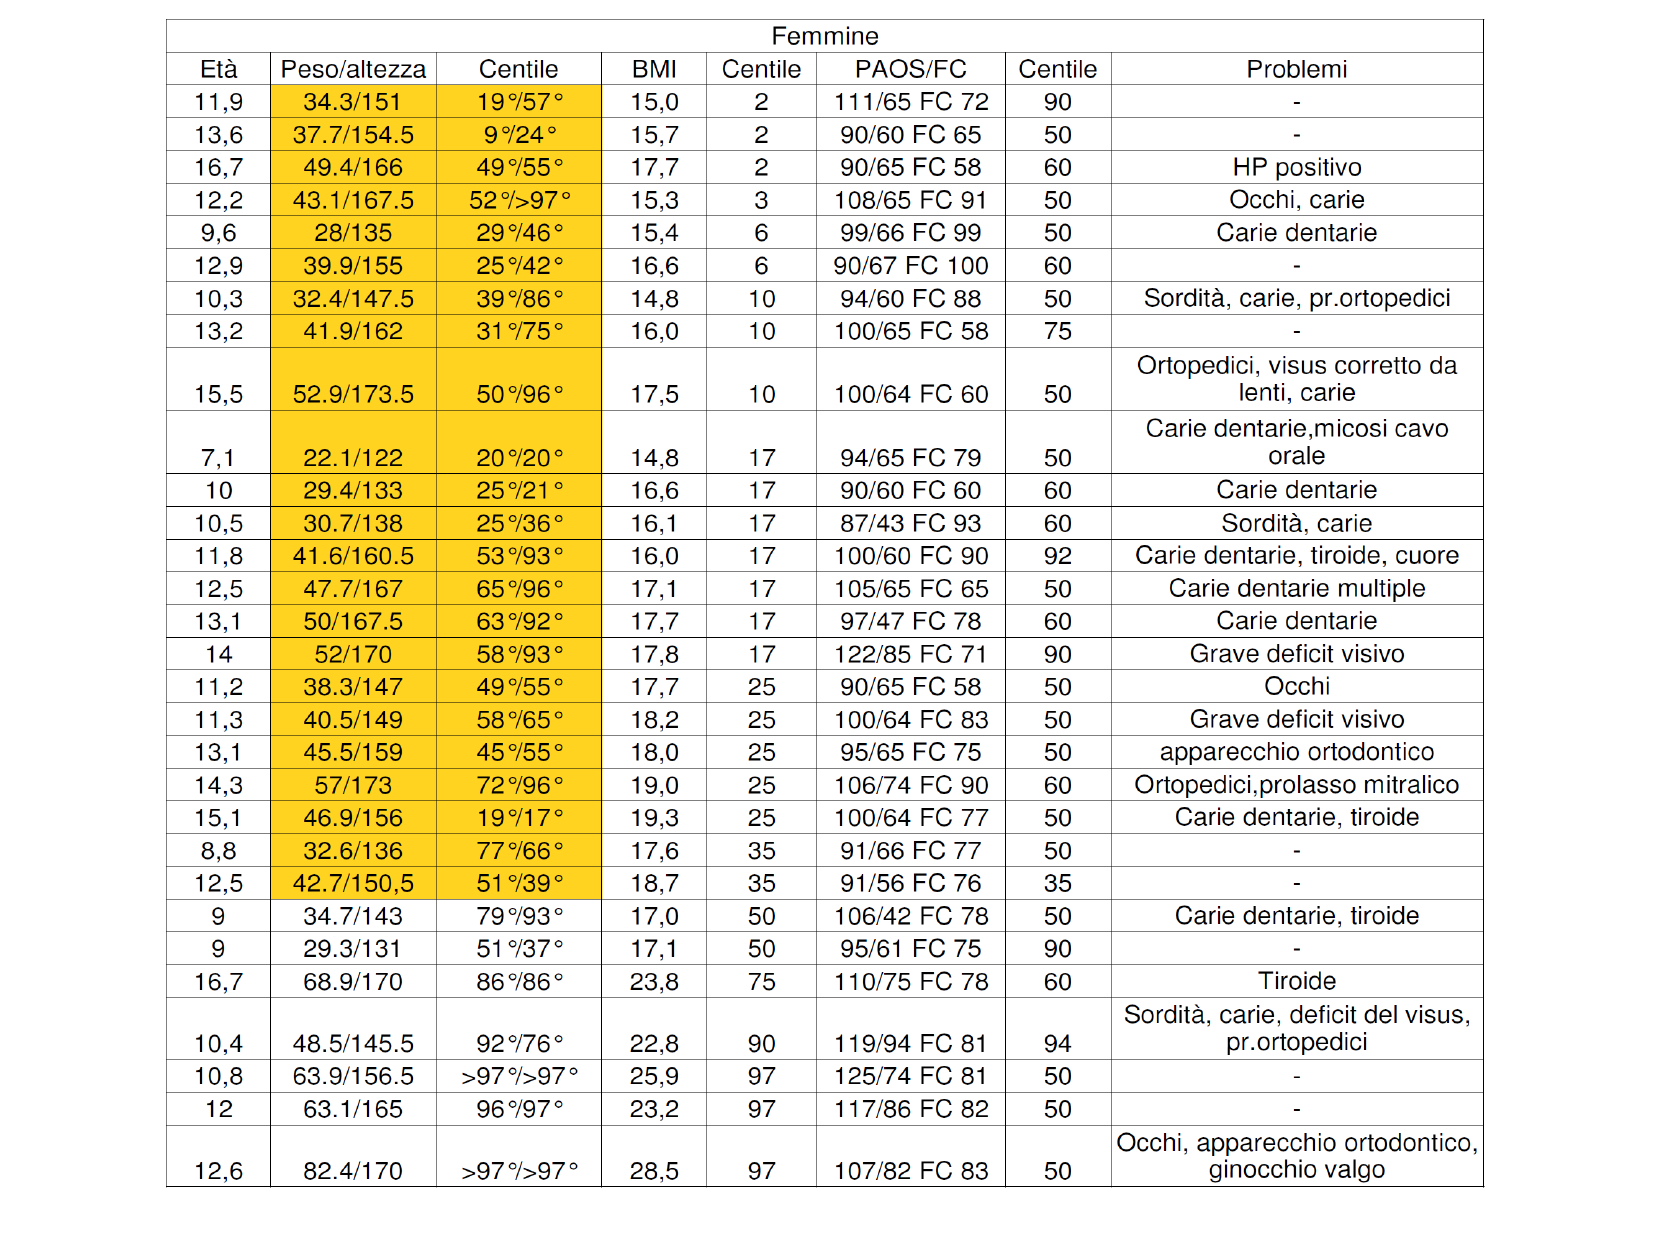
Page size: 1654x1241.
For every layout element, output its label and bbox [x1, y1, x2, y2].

picture [160, 14, 1491, 1193]
